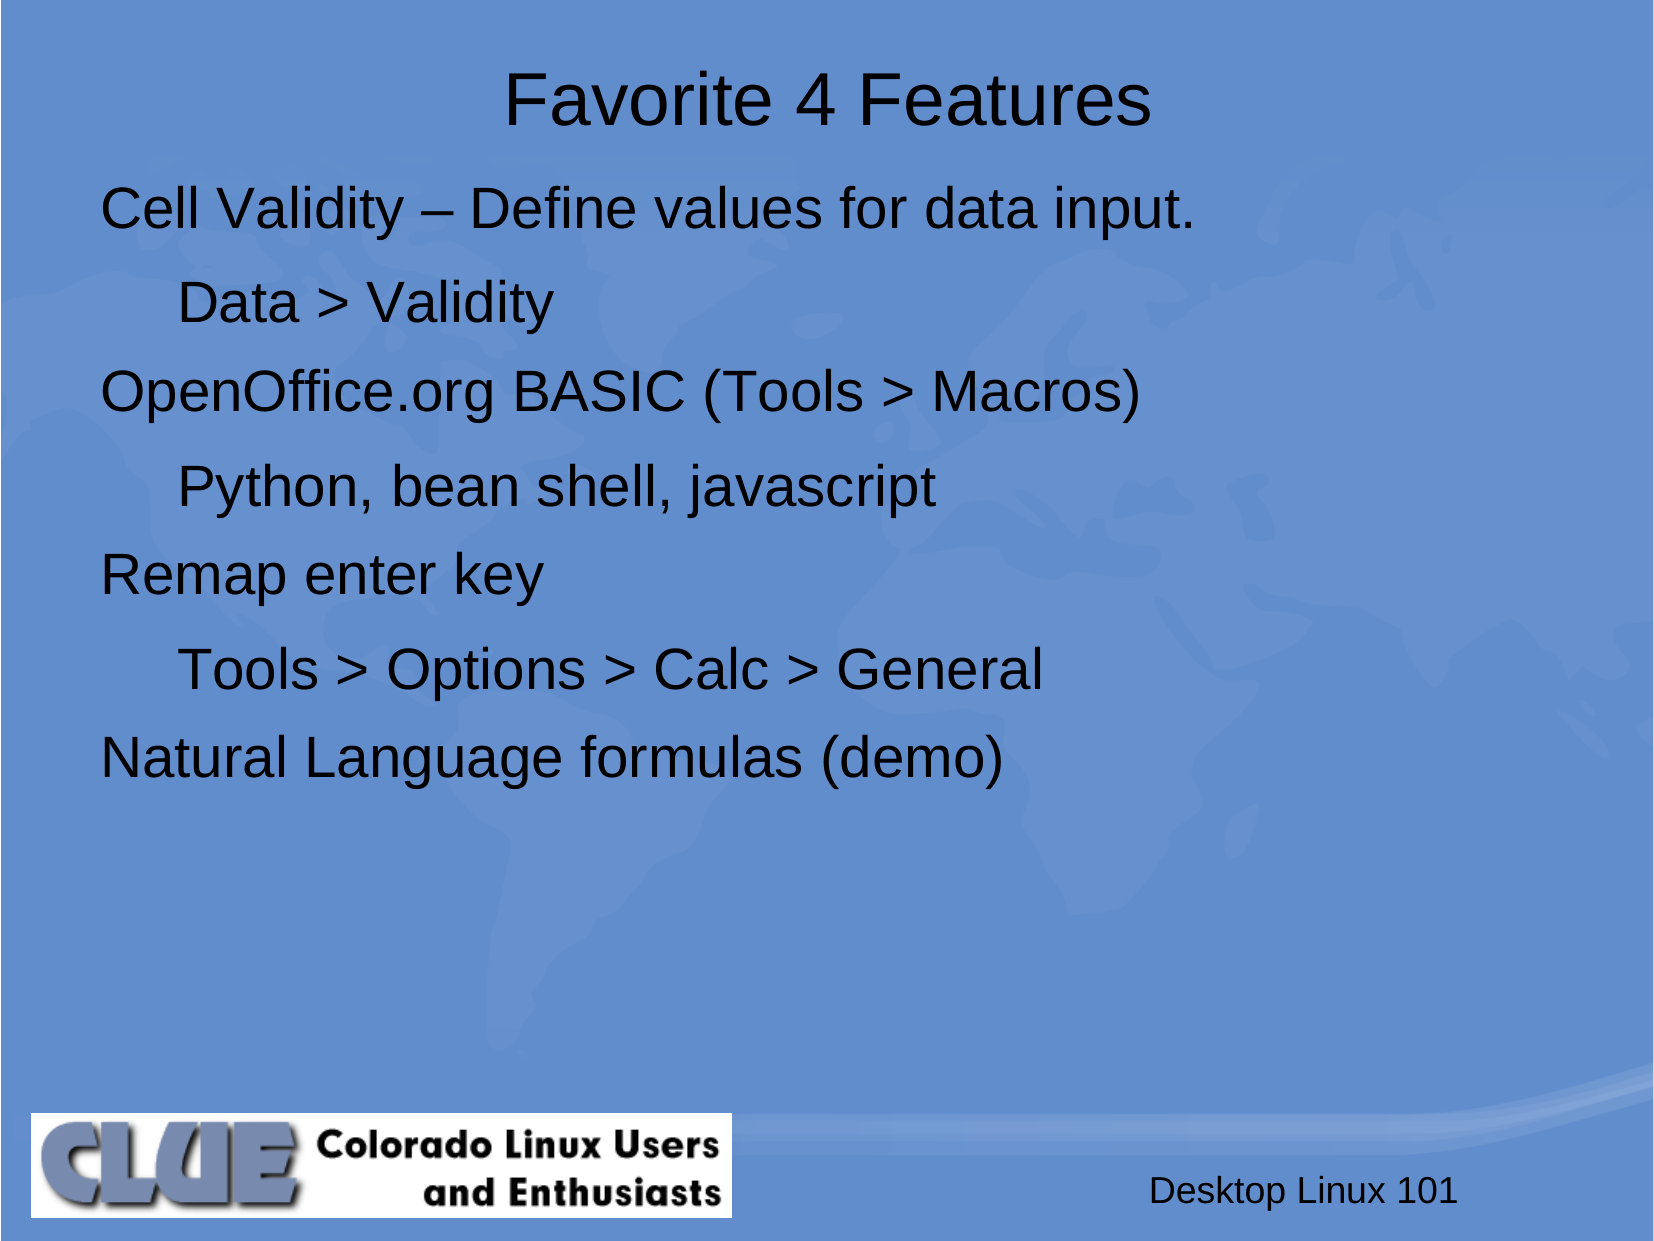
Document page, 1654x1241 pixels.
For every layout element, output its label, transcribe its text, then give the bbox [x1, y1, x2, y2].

title Favorite 4 Features [82, 44, 1576, 156]
list Cell Validity – Define values for data input. Data > Validity OpenOffice.org BASIC (Tools > Macros) Python, bean shell, javascript Remap enter key Tools > Options > Calc > General Natural Language formulas (demo) [82, 175, 1571, 1039]
picture [1, 0, 1654, 1241]
